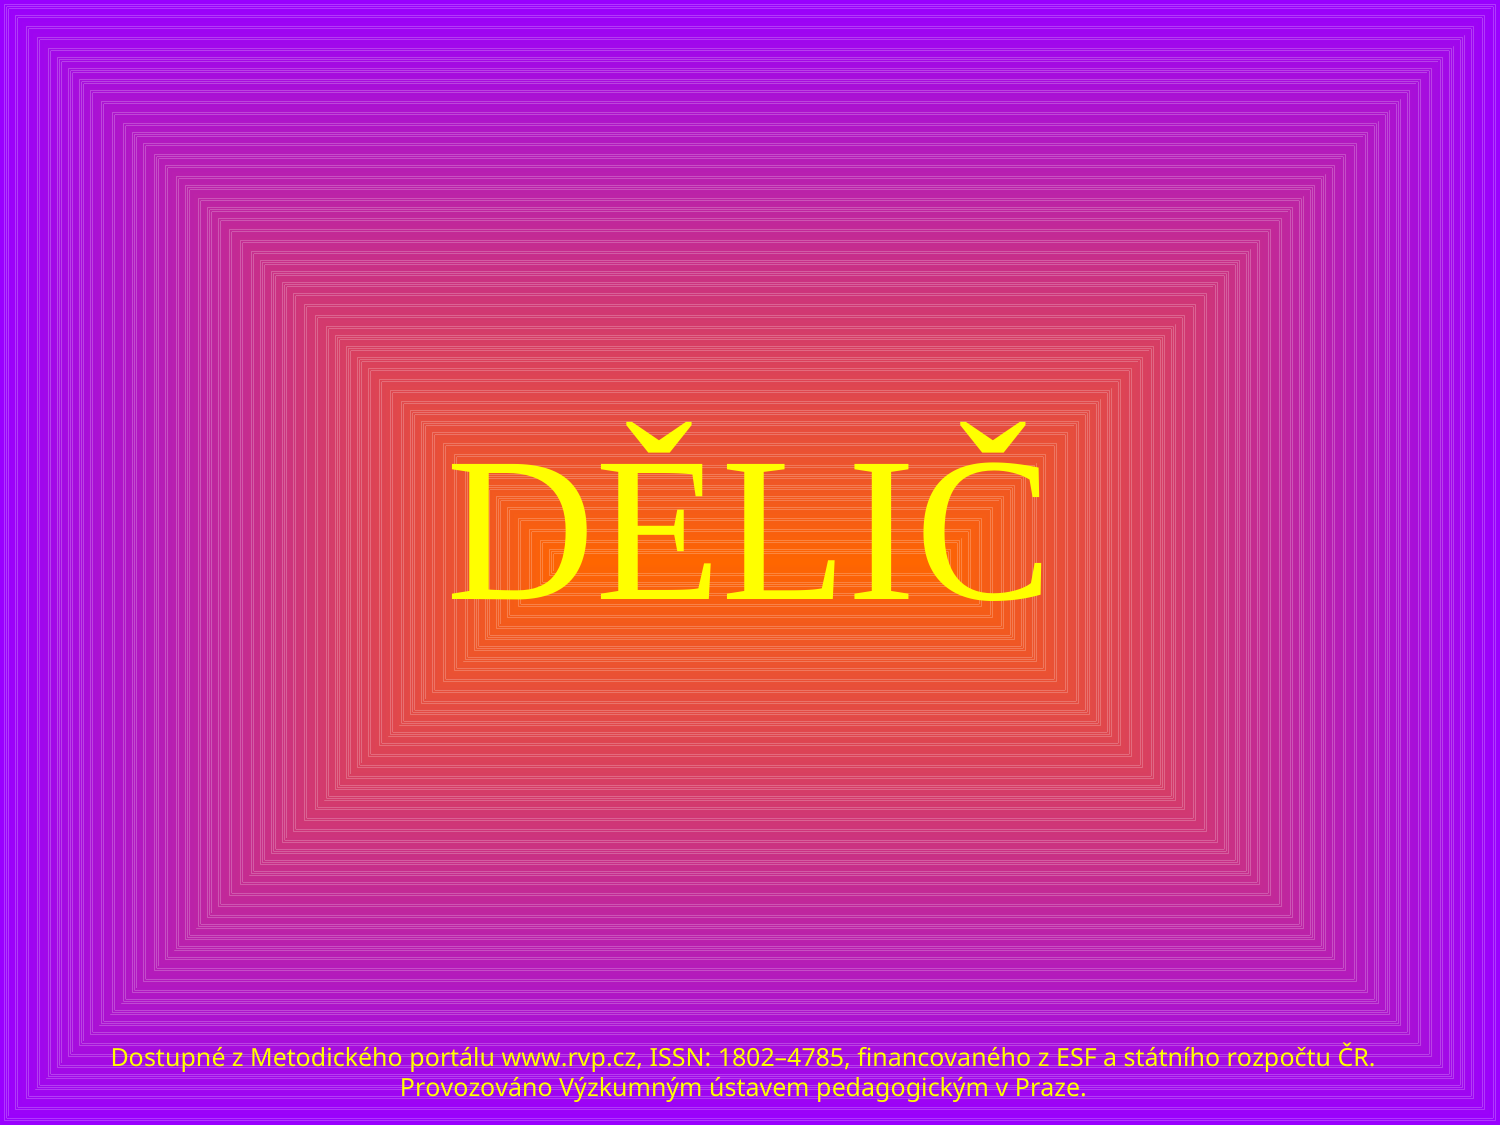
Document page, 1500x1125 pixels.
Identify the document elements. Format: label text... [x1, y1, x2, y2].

text_box Dostupné z Metodického portálu www.rvp.cz, ISSN: 1802–4785, financovaného z ESF a státního rozpočtu ČR. Provozováno Výzkumným ústavem pedagogickým v Praze. [35, 1041, 1454, 1102]
text_box DĚLIČ [0, 385, 1500, 649]
